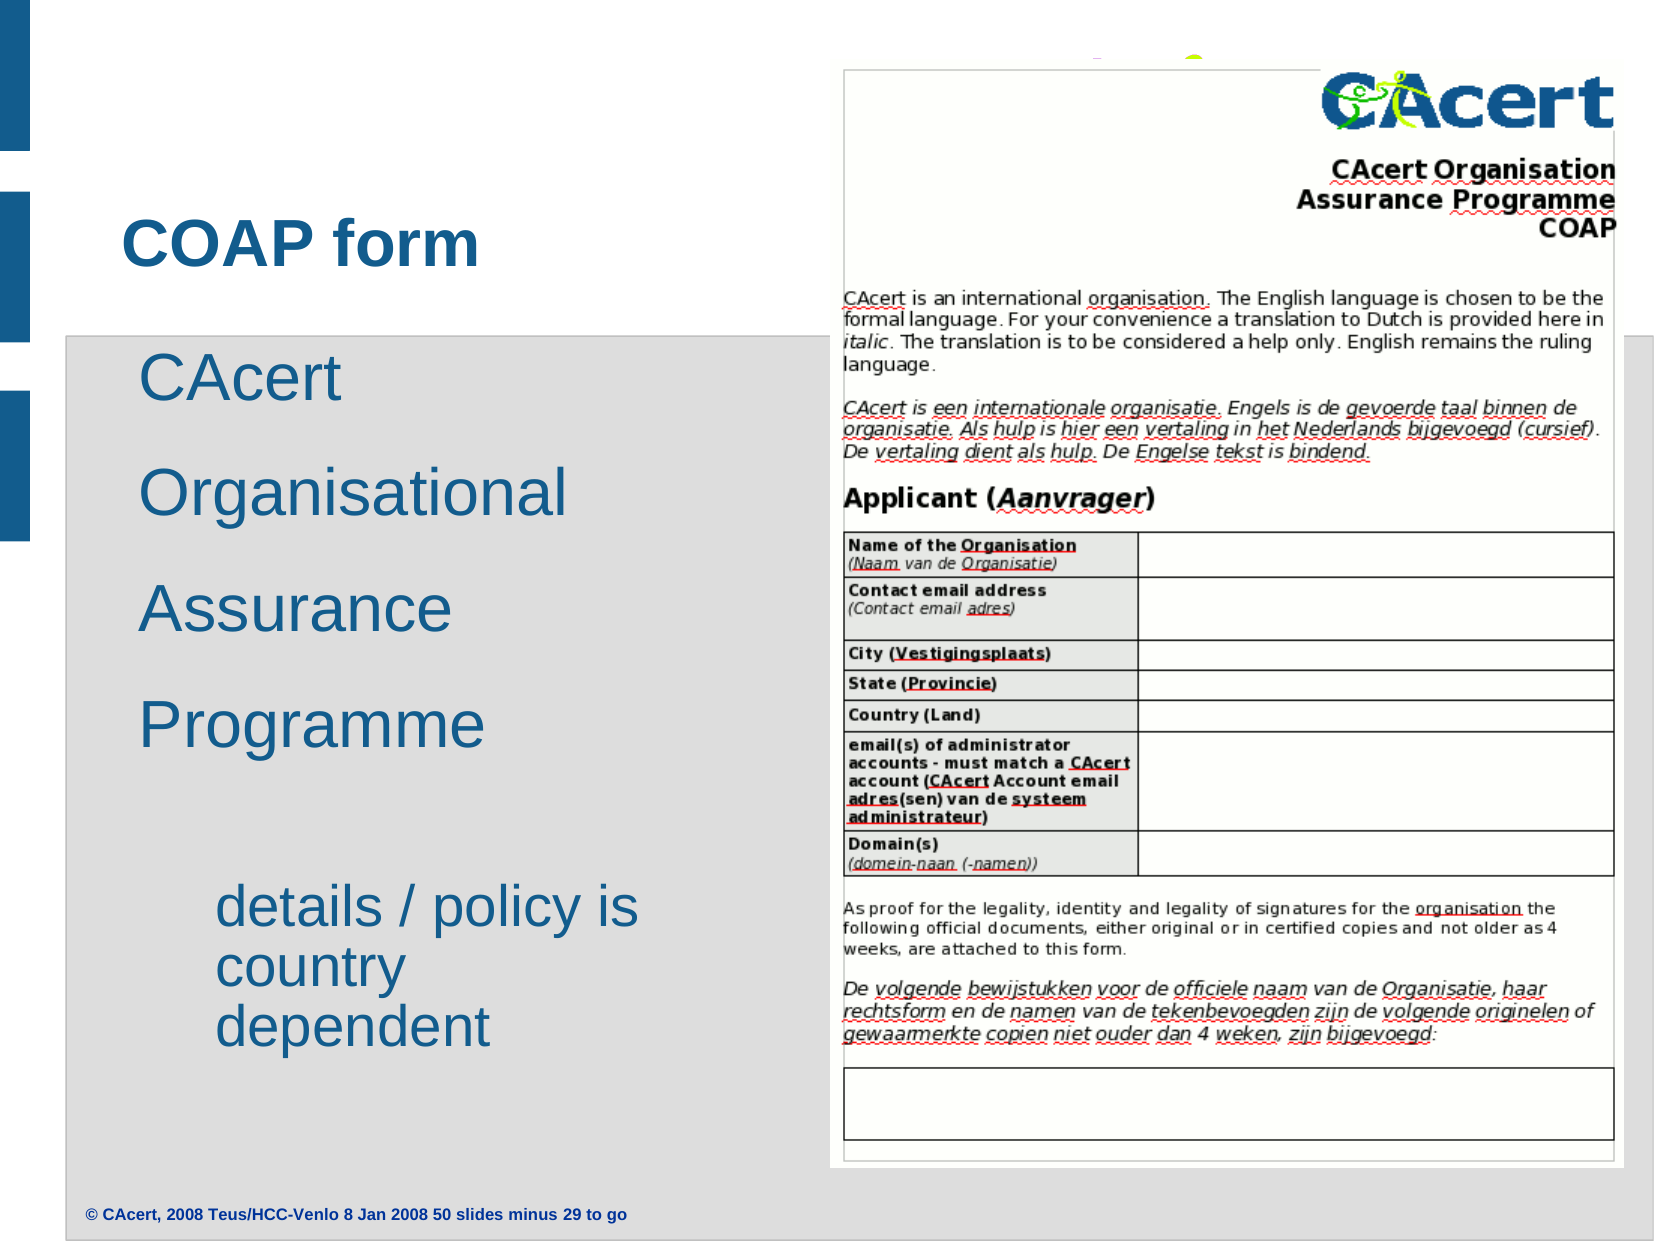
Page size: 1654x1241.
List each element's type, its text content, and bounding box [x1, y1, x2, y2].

title COAP form [121, 177, 830, 315]
list CAcert Organisational Assurance Programme details / policy is country dependent [121, 344, 1595, 1238]
picture [830, 53, 1625, 1168]
